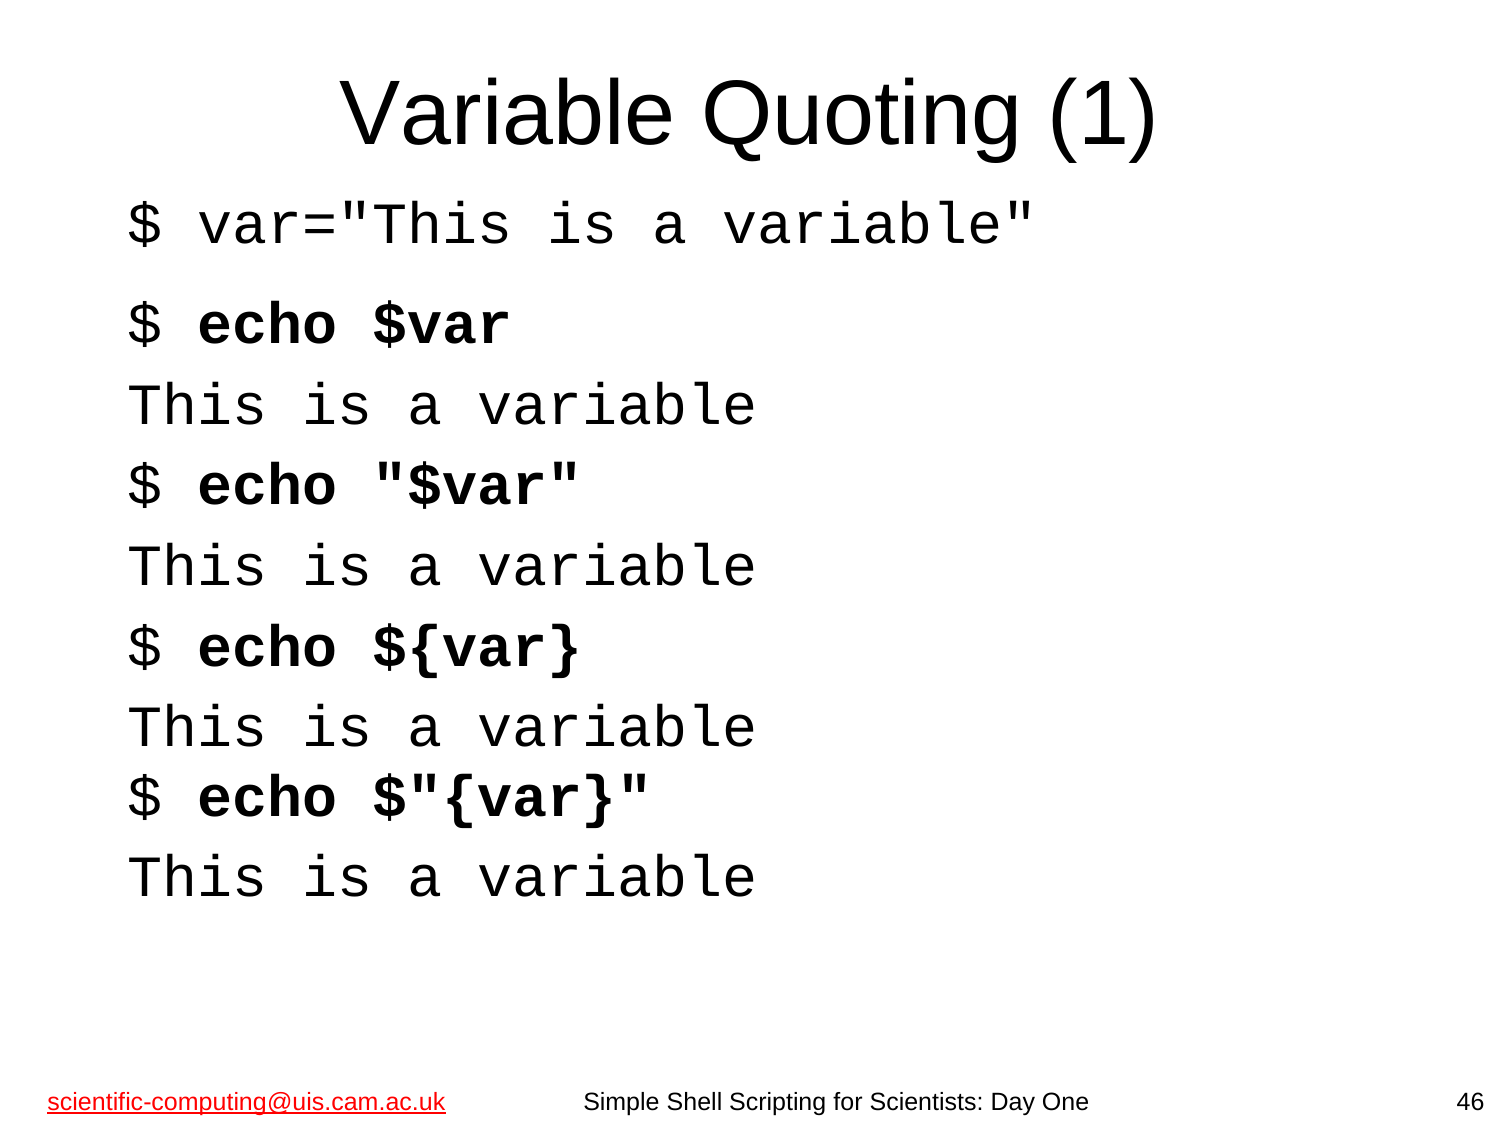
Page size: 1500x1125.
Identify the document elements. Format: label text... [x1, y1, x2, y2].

list $ var="This is a variable" $ echo $var This is a variable $ echo "$var" This is a variable $ echo ${var} This is a variable $ echo $"{var}" This is a variable [112, 187, 1388, 1063]
title Variable Quoting (1) [112, 53, 1388, 172]
